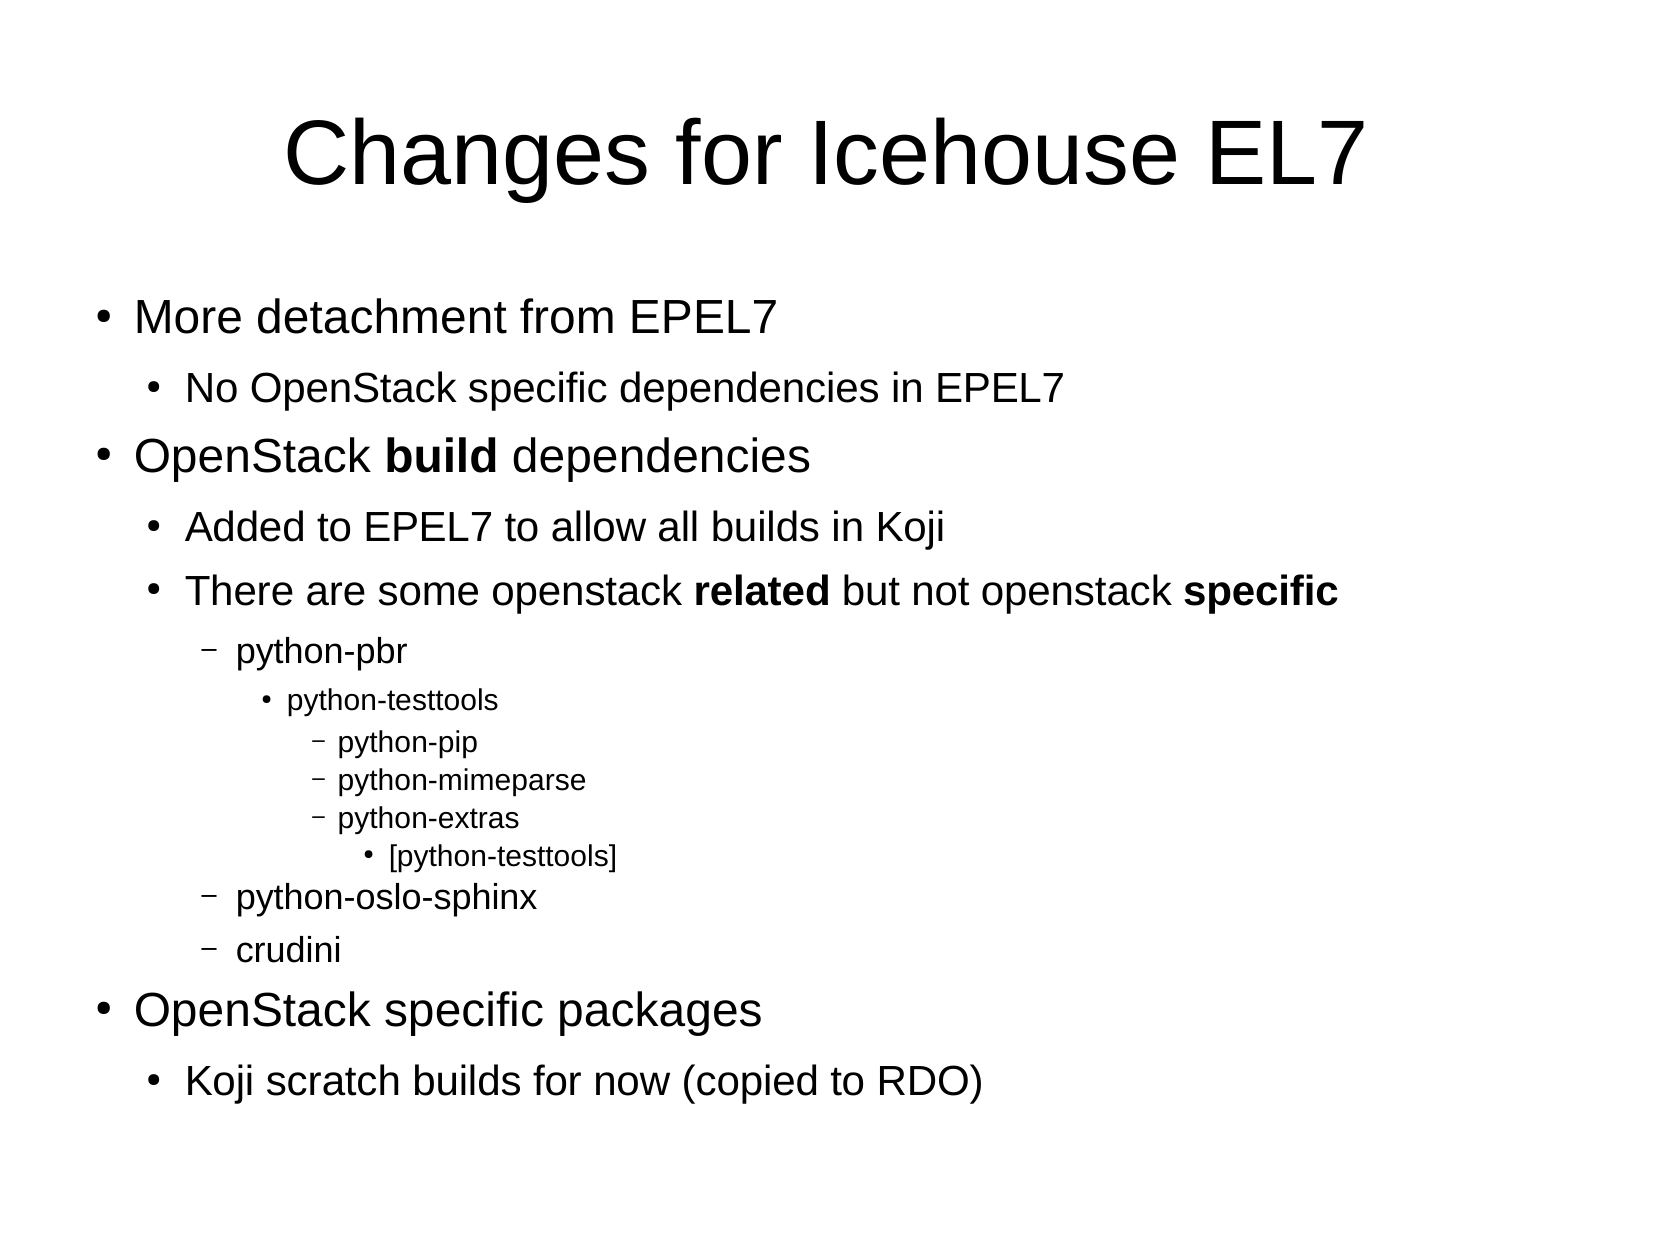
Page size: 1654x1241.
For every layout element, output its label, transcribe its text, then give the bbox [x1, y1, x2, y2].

list More detachment from EPEL7 No OpenStack specific dependencies in EPEL7 OpenStack build dependencies Added to EPEL7 to allow all builds in Koji There are some openstack related but not openstack specific python-pbr python-testtools python-pip python-mimeparse python-extras [python-testtools] python-oslo-sphinx crudini OpenStack specific packages Koji scratch builds for now (copied to RDO) [82, 290, 1571, 1109]
title Changes for Icehouse EL7 [82, 49, 1571, 257]
